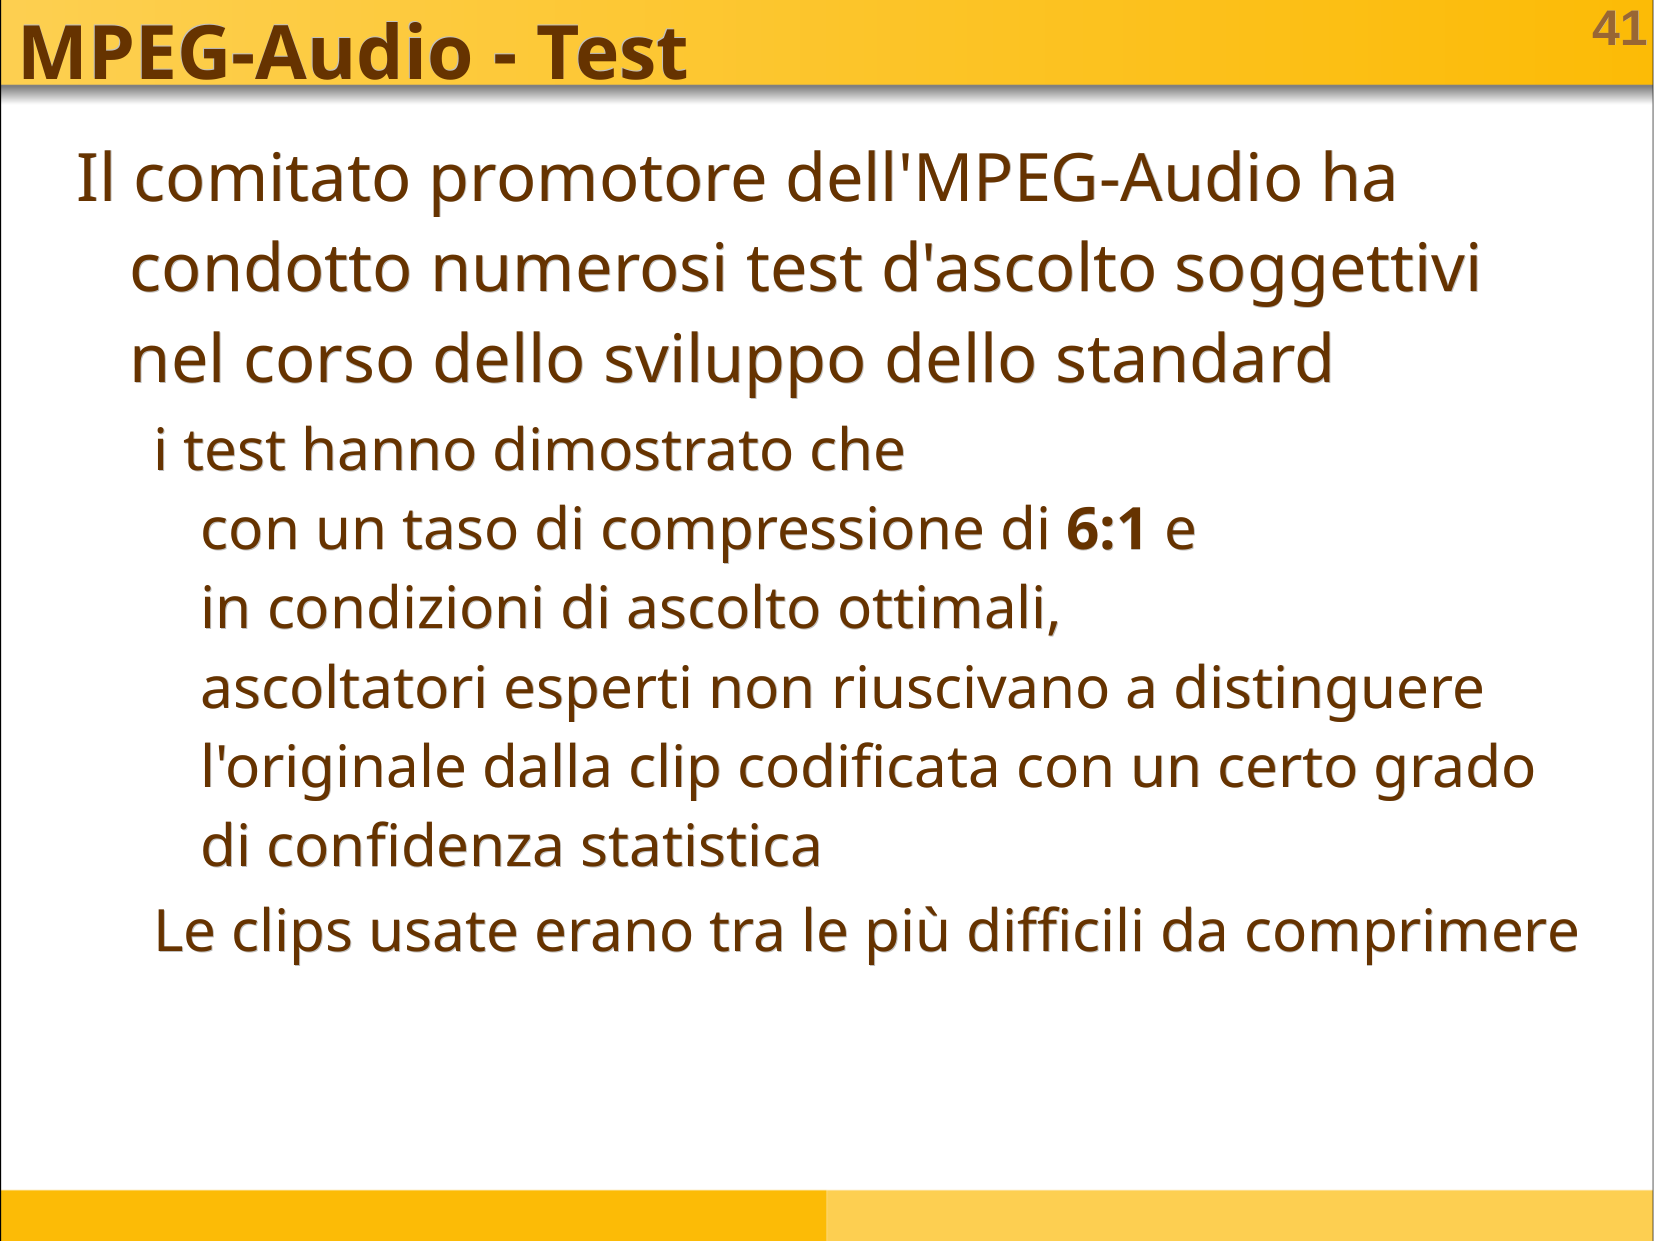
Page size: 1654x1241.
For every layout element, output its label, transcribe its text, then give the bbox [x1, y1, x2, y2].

title MPEG-Audio - Test [0, 0, 1477, 88]
picture [0, 0, 1654, 1241]
list Il comitato promotore dell'MPEG-Audio ha condotto numerosi test d'ascolto soggettivi nel corso dello sviluppo dello standard i test hanno dimostrato che con un taso di compressione di 6:1 e in condizioni di ascolto ottimali, ascoltatori esperti non riuscivano a distinguere l'originale dalla clip codificata con un certo grado di confidenza statistica Le clips usate erano tra le più difficili da comprimere [59, 129, 1595, 1149]
